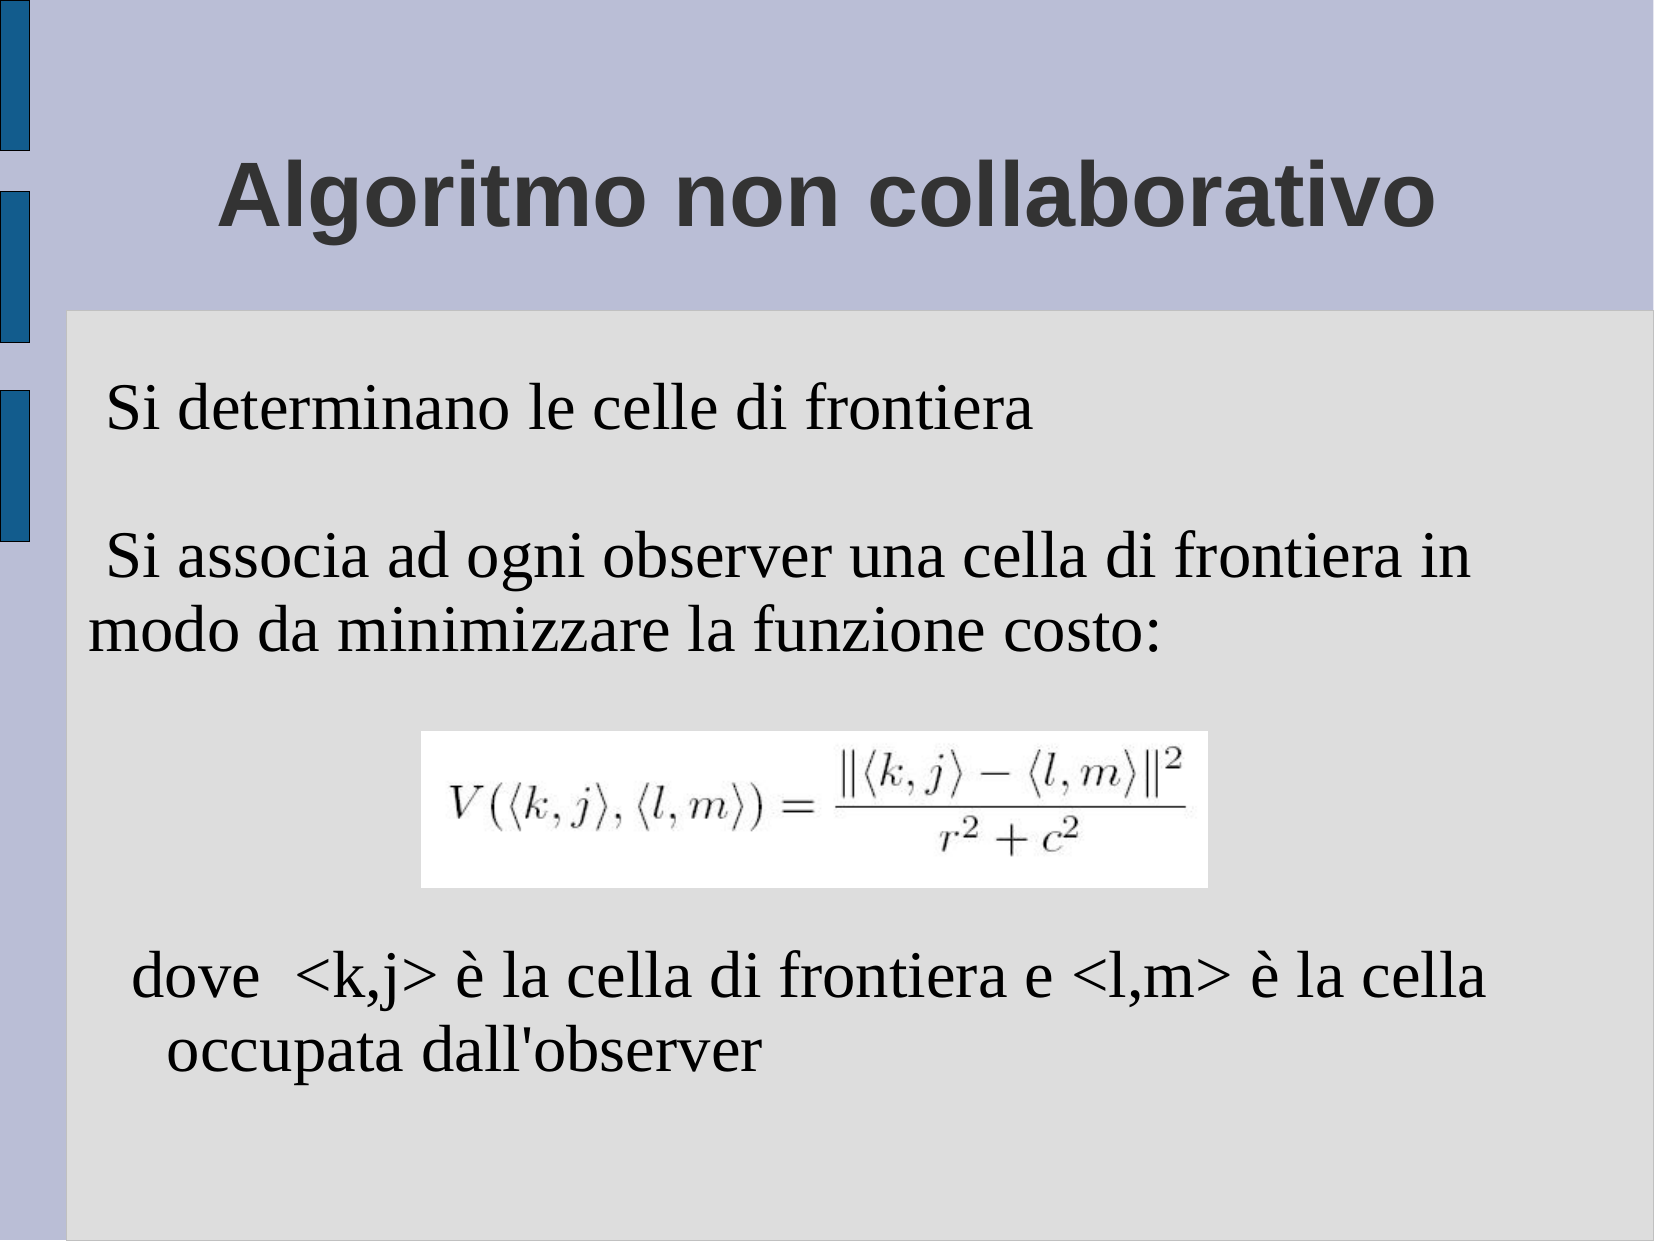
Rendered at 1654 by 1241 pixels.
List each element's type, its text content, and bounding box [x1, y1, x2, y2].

text_box Si determinano le celle di frontiera Si associa ad ogni observer una cella di frontiera in modo da minimizzare la funzione costo: [88, 364, 1560, 672]
text_box dove <k,j> è la cella di frontiera e <l,m> è la cella occupata dall'observer [131, 887, 1549, 1138]
title Algoritmo non collaborativo [121, 91, 1534, 299]
picture [421, 731, 1208, 887]
